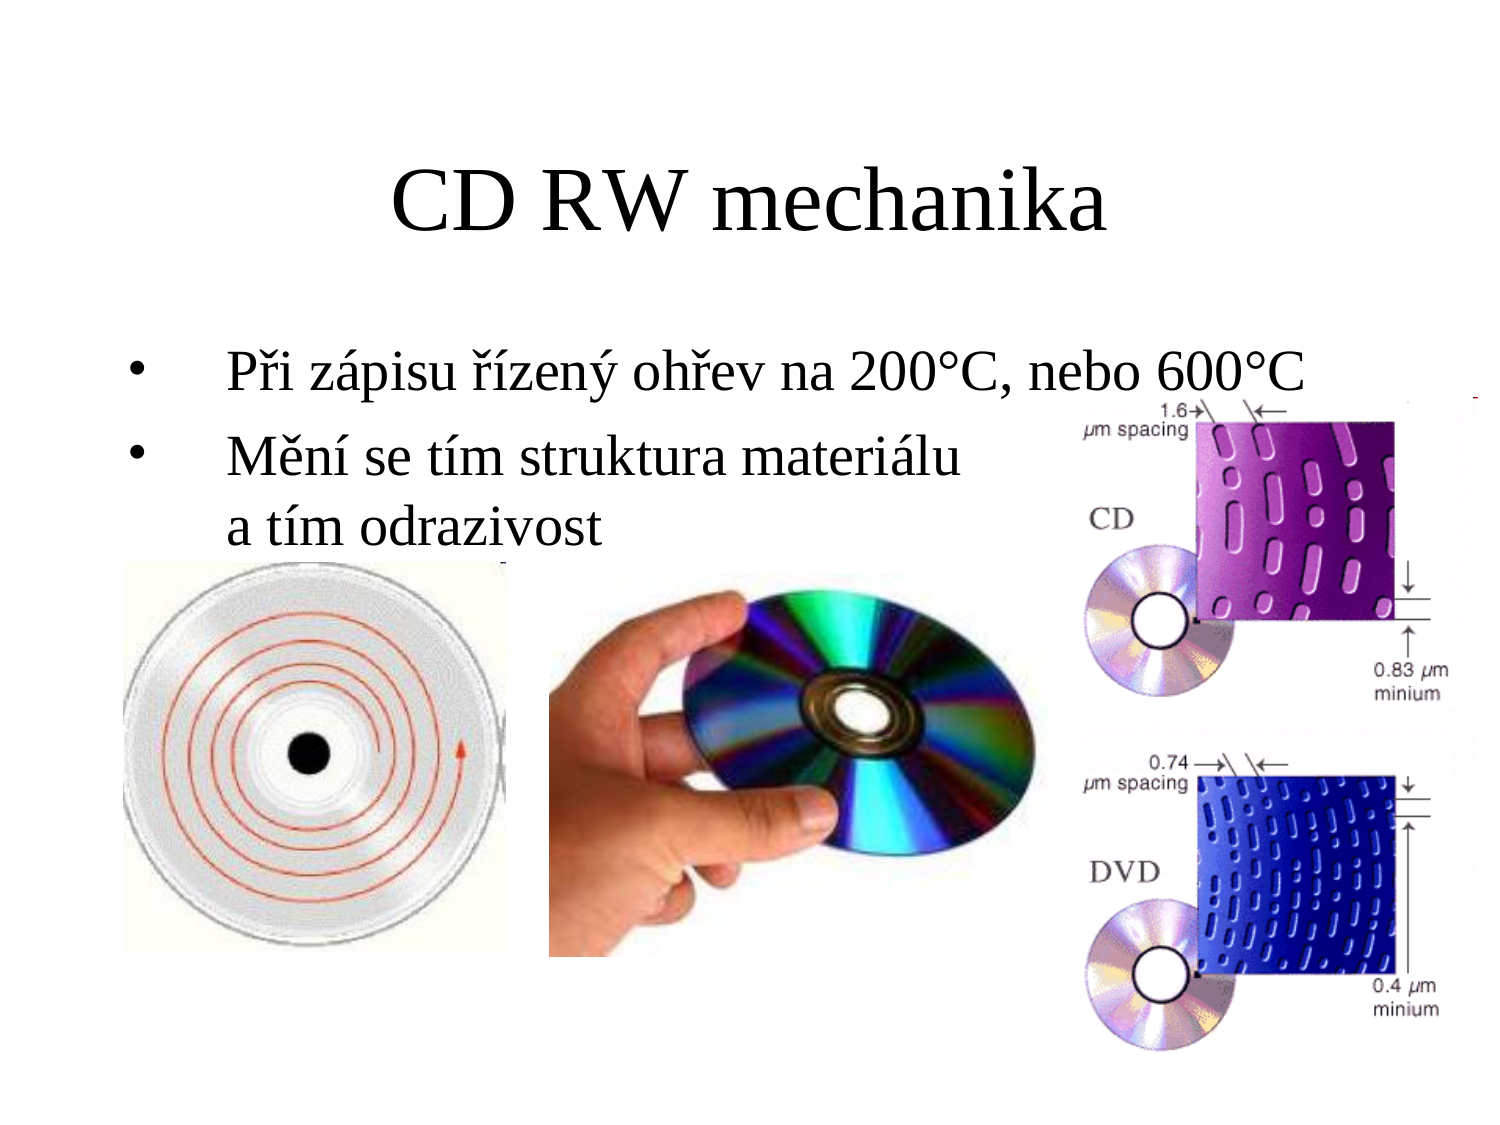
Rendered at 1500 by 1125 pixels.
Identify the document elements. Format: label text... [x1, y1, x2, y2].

picture [123, 562, 506, 953]
title CD RW mechanika [112, 99, 1388, 288]
picture [549, 397, 1478, 1055]
list Při zápisu řízený ohřev na 200°C, nebo 600°C Mění se tím struktura materiálu a tím odrazivost [112, 324, 1388, 1001]
